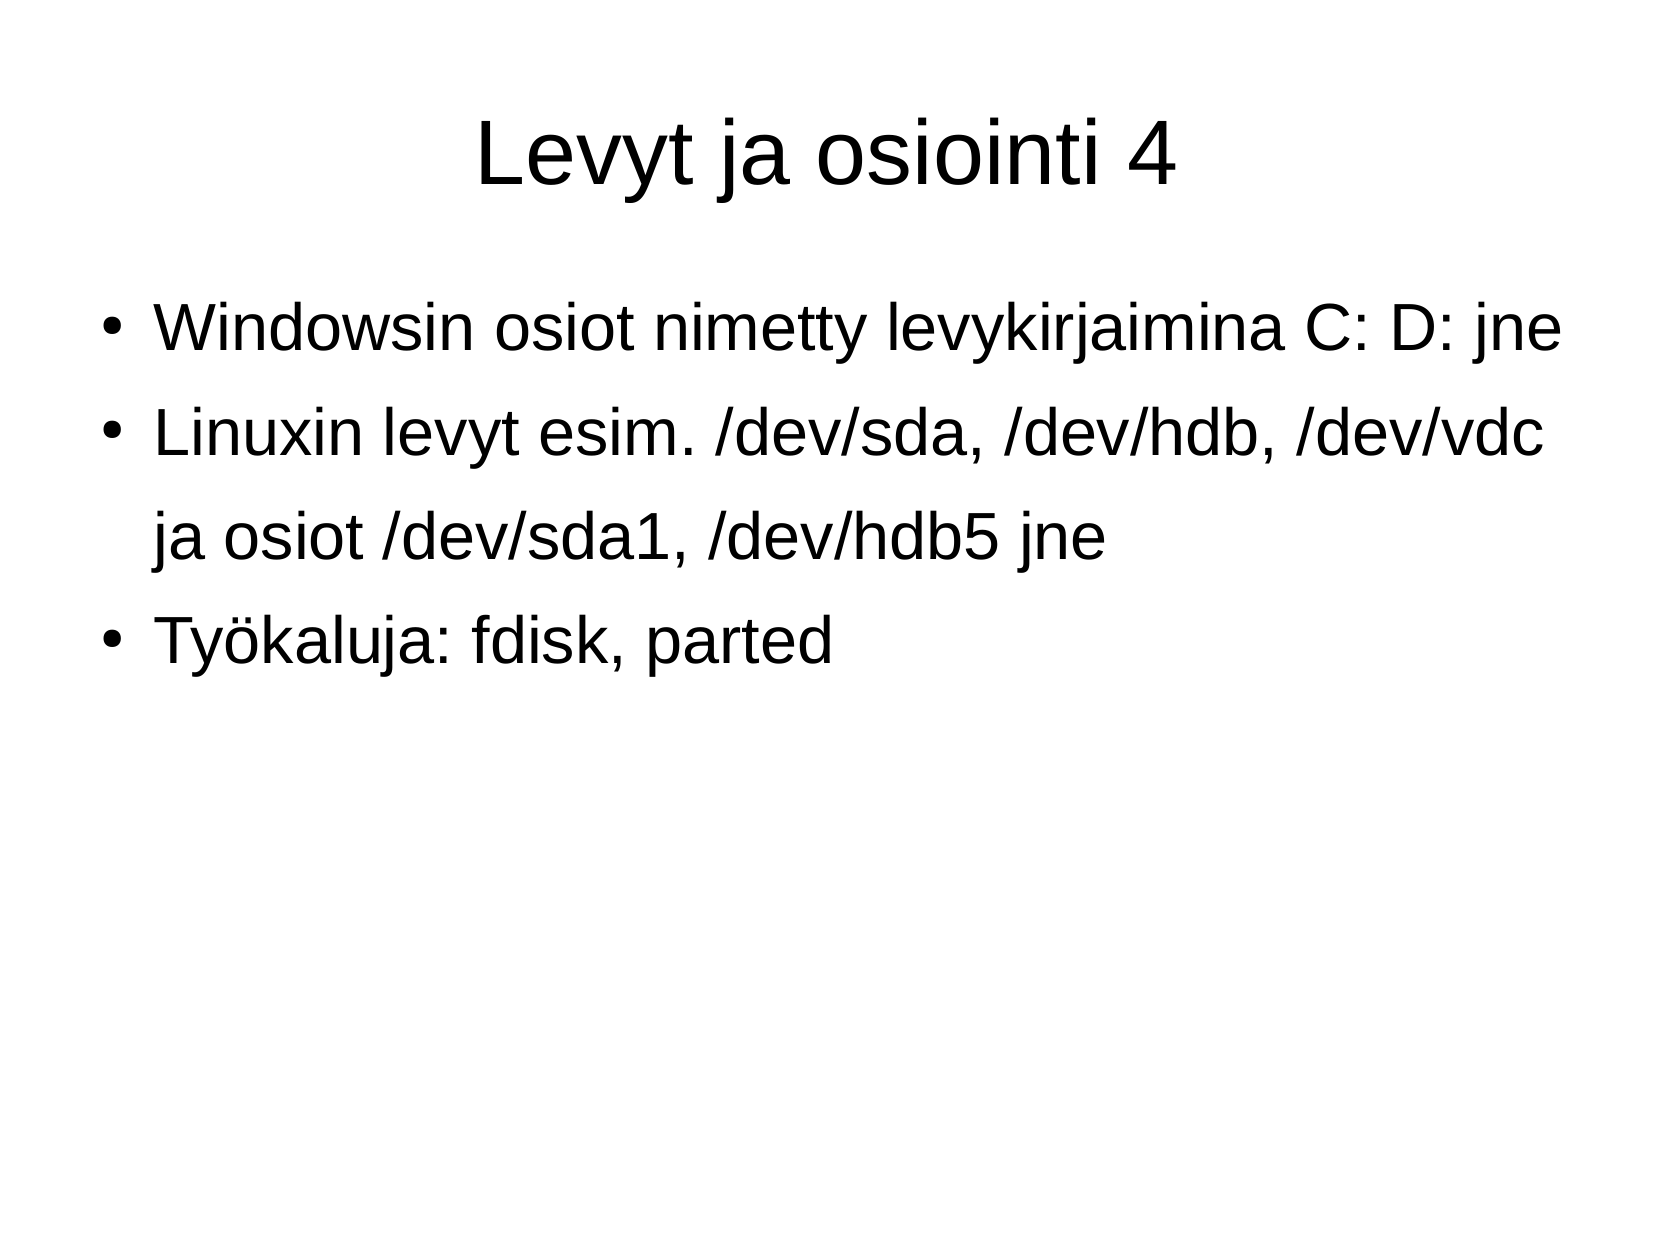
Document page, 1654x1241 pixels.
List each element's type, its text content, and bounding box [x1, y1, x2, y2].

list Windowsin osiot nimetty levykirjaimina C: D: jne Linuxin levyt esim. /dev/sda, /dev/hdb, /dev/vdc ja osiot /dev/sda1, /dev/hdb5 jne Työkaluja: fdisk, parted [82, 290, 1571, 1010]
title Levyt ja osiointi 4 [82, 49, 1571, 257]
